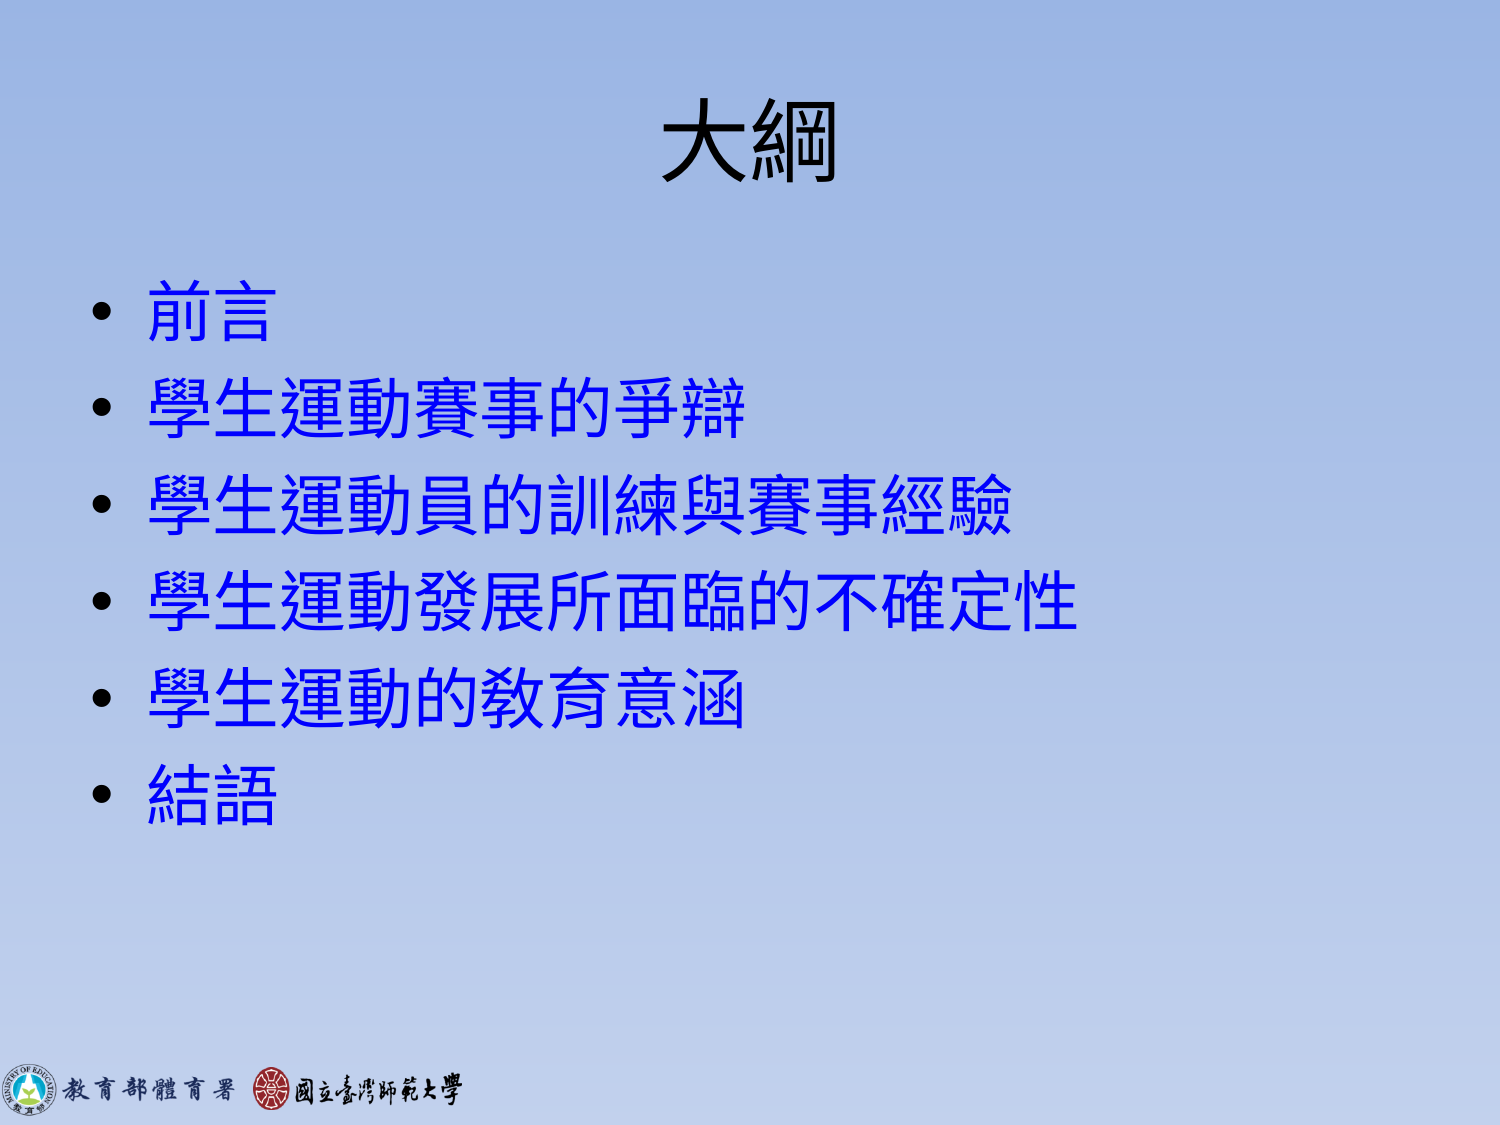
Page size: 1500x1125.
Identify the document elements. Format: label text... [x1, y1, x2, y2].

title 大綱 [75, 45, 1426, 233]
list 前言 學生運動賽事的爭辯 學生運動員的訓練與賽事經驗 學生運動發展所面臨的不確定性 學生運動的敎育意涵 結語 [75, 262, 1426, 1005]
